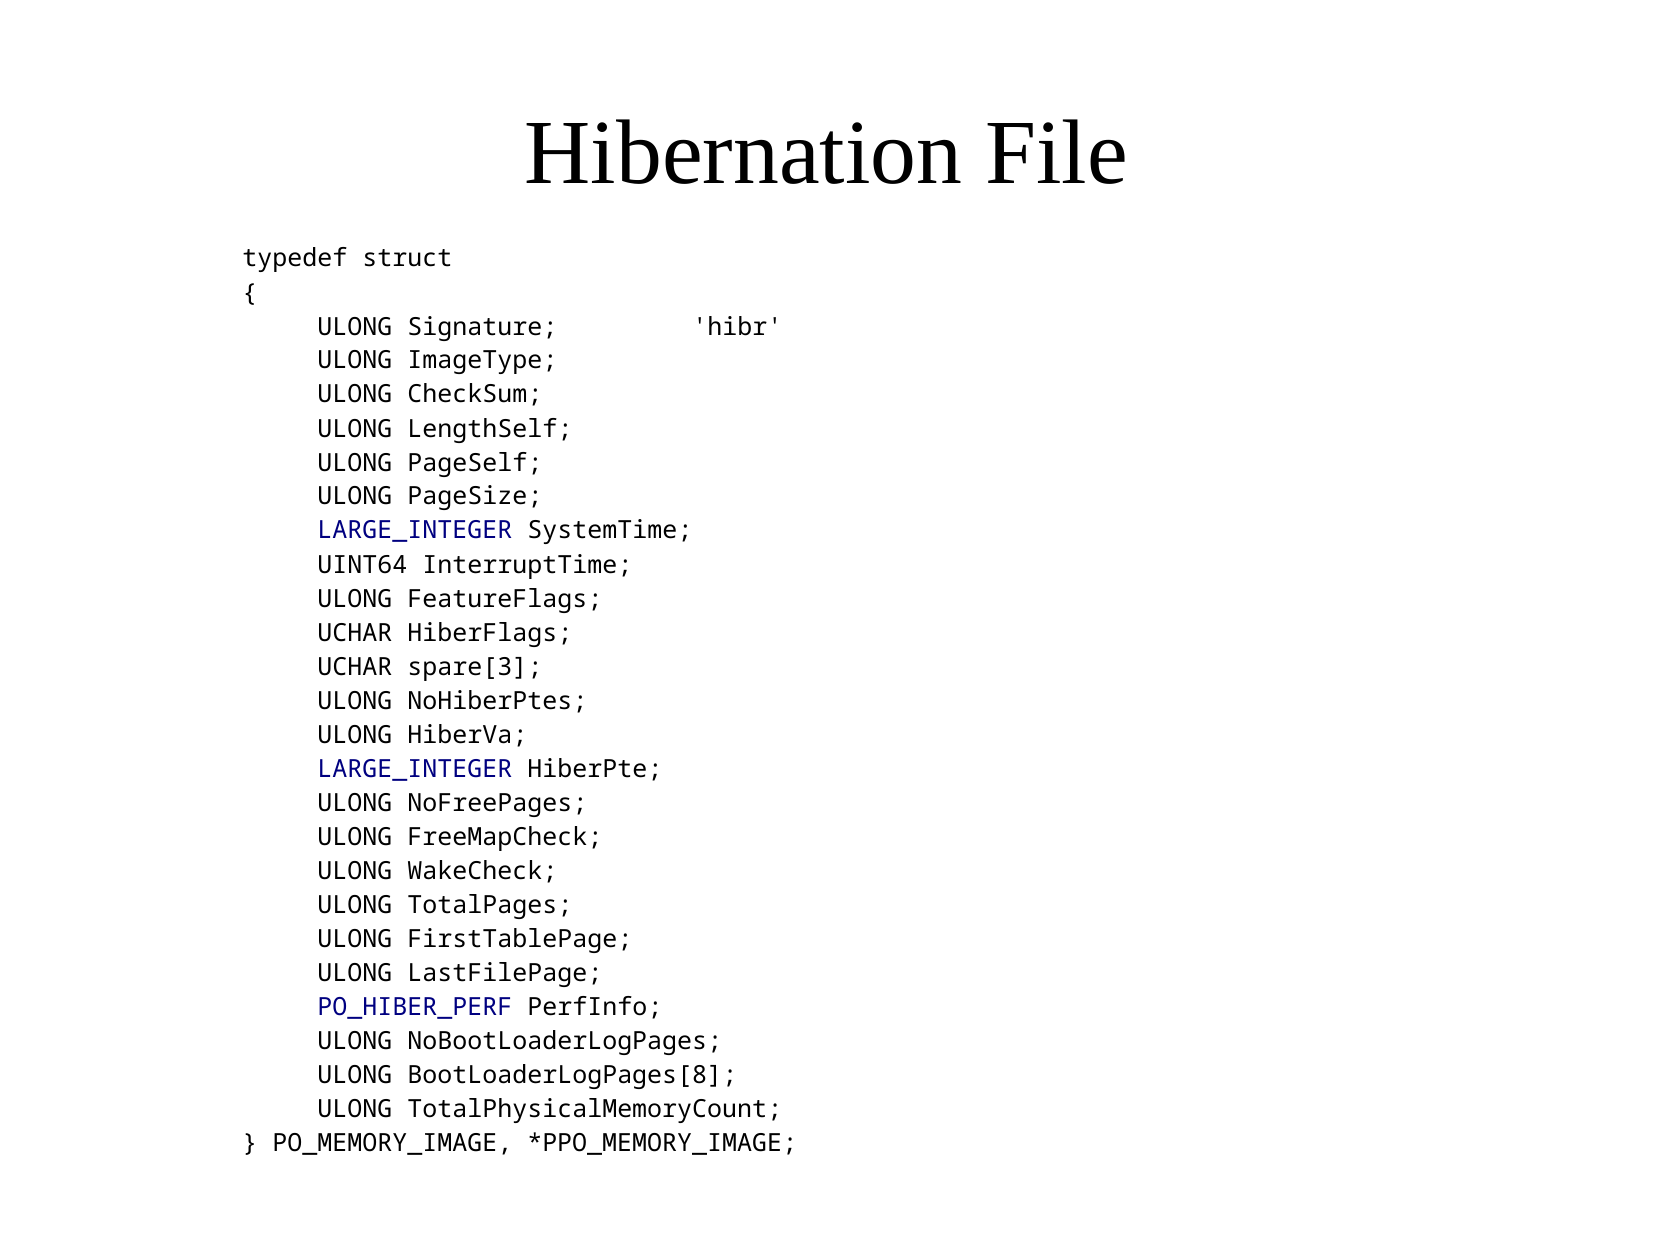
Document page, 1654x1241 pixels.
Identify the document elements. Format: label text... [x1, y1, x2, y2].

title Hibernation File [82, 49, 1571, 257]
text_box typedef struct { ULONG Signature; 'hibr' ULONG ImageType; ULONG CheckSum; ULONG LengthSelf; ULONG PageSelf; ULONG PageSize; LARGE_INTEGER SystemTime; UINT64 InterruptTime; ULONG FeatureFlags; UCHAR HiberFlags; UCHAR spare[3]; ULONG NoHiberPtes; ULONG HiberVa; LARGE_INTEGER HiberPte; ULONG NoFreePages; ULONG FreeMapCheck; ULONG WakeCheck; ULONG TotalPages; ULONG FirstTablePage; ULONG LastFilePage; PO_HIBER_PERF PerfInfo; ULONG NoBootLoaderLogPages; ULONG BootLoaderLogPages[8]; ULONG TotalPhysicalMemoryCount; } PO_MEMORY_IMAGE, *PPO_MEMORY_IMAGE; [227, 232, 1126, 1039]
